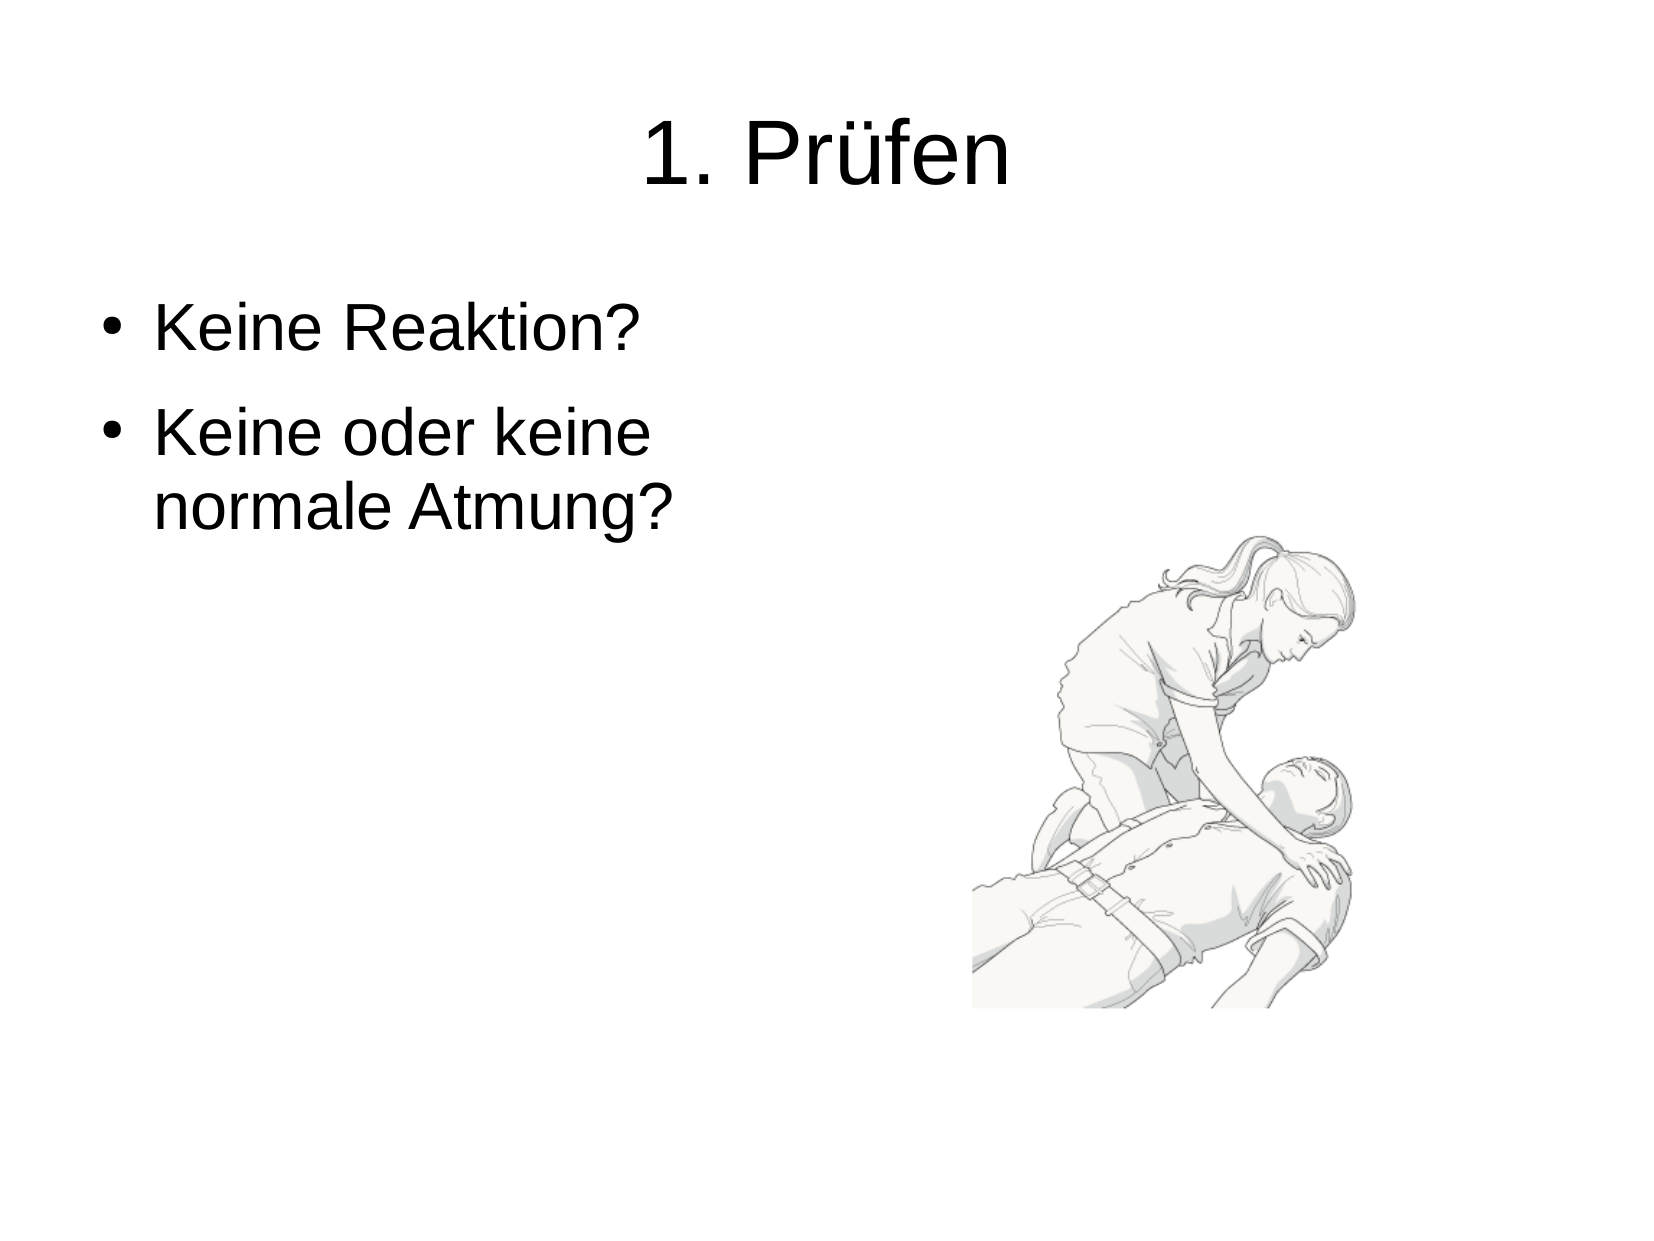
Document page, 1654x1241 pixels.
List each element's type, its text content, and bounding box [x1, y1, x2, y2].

picture [971, 290, 1395, 1010]
title 1. Prüfen [82, 49, 1571, 257]
list Keine Reaktion? Keine oder keine normale Atmung? [82, 290, 793, 1010]
